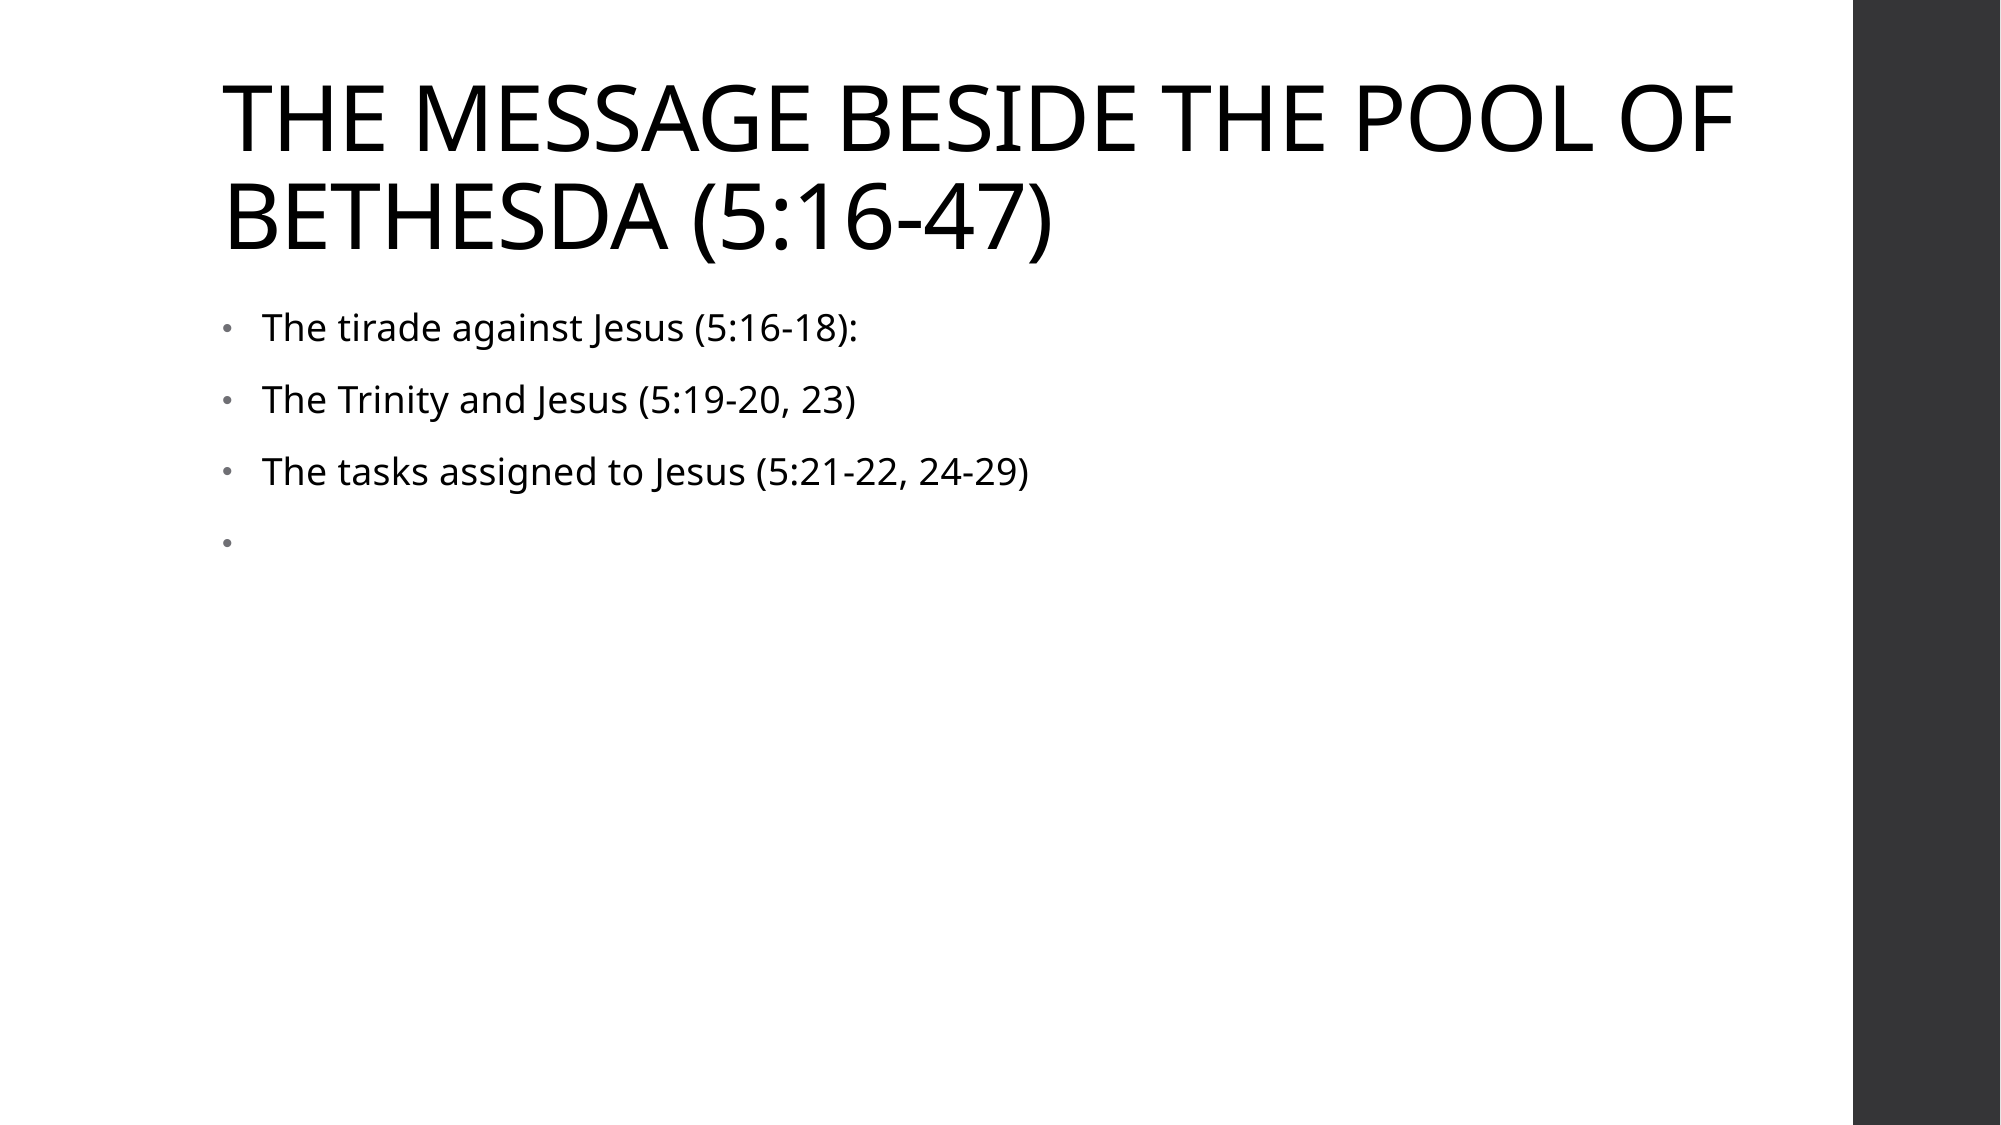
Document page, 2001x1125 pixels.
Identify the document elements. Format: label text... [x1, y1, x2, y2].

list The tirade against Jesus (5:16-18): The Trinity and Jesus (5:19-20, 23) The tasks assigned to Jesus (5:21-22, 24-29) [206, 299, 1617, 1014]
title THE MESSAGE BESIDE THE POOL OF BETHESDA (5:16-47) [206, 60, 1797, 278]
